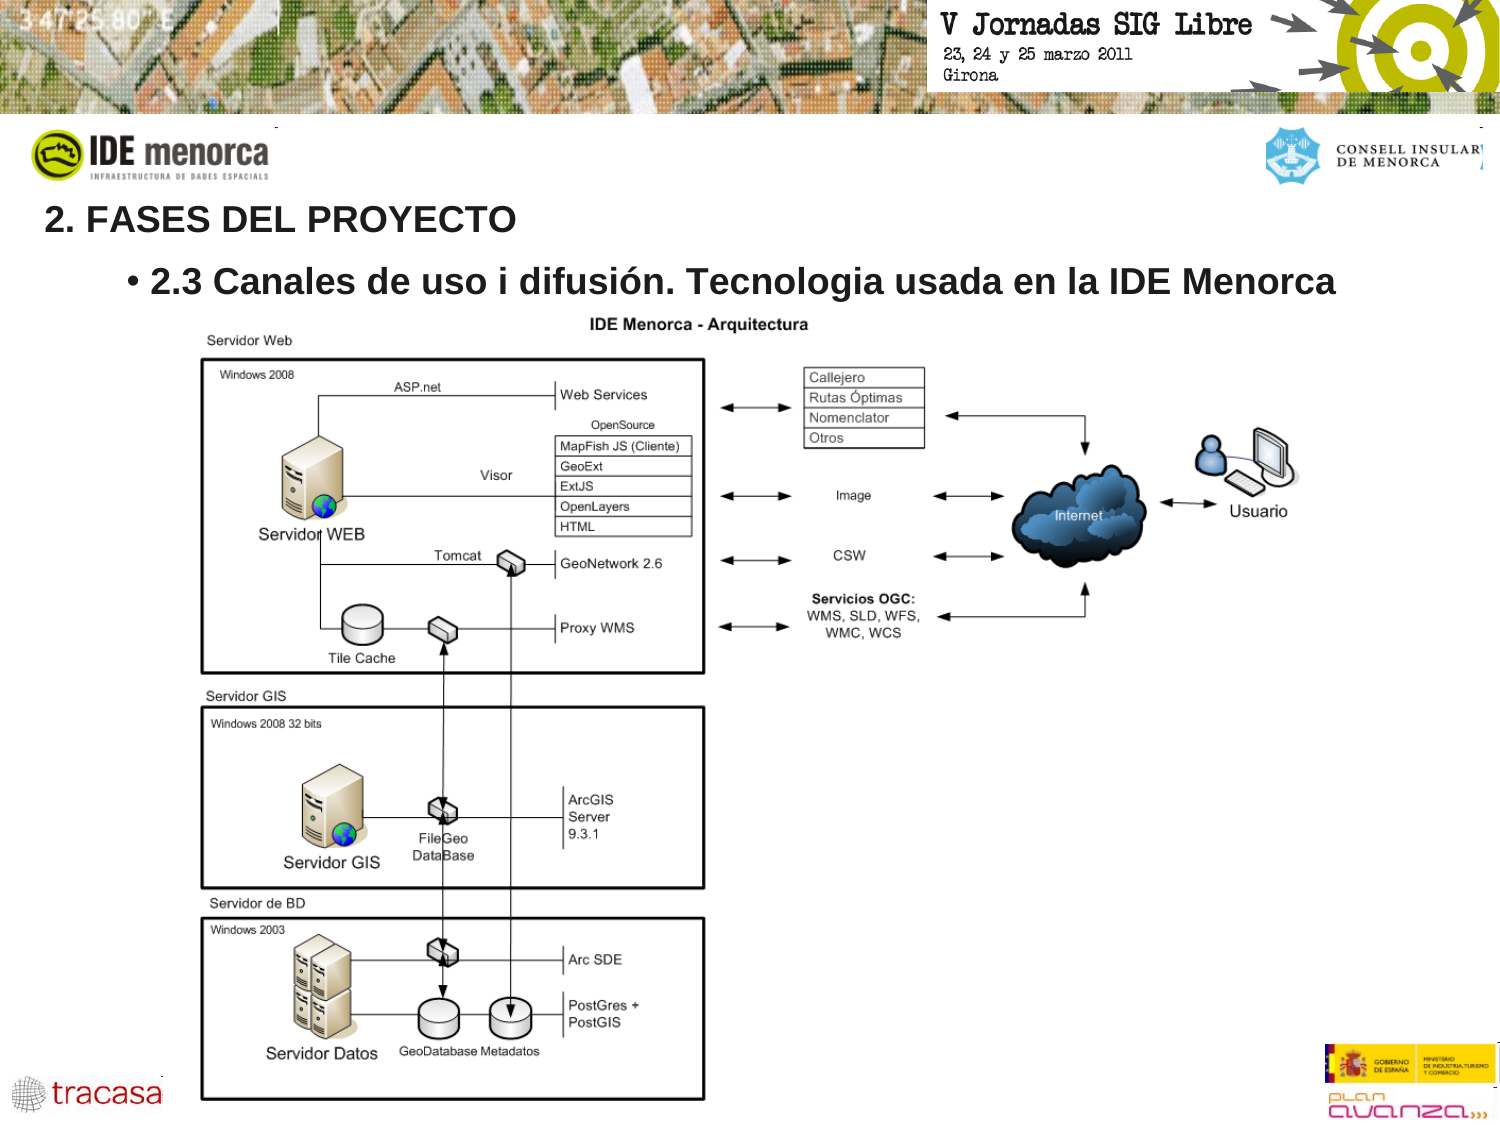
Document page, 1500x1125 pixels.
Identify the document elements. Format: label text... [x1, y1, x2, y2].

picture [1325, 1042, 1500, 1085]
text_box 2.3 Canales de uso i difusión. Tecnologia usada en la IDE Menorca [111, 249, 1353, 311]
picture [1266, 127, 1483, 185]
text_box 2. FASES DEL PROYECTO [29, 187, 533, 248]
picture [12, 1076, 163, 1113]
picture [0, 0, 1500, 114]
picture [1328, 1087, 1497, 1125]
picture [29, 127, 278, 185]
picture [200, 312, 1300, 1101]
